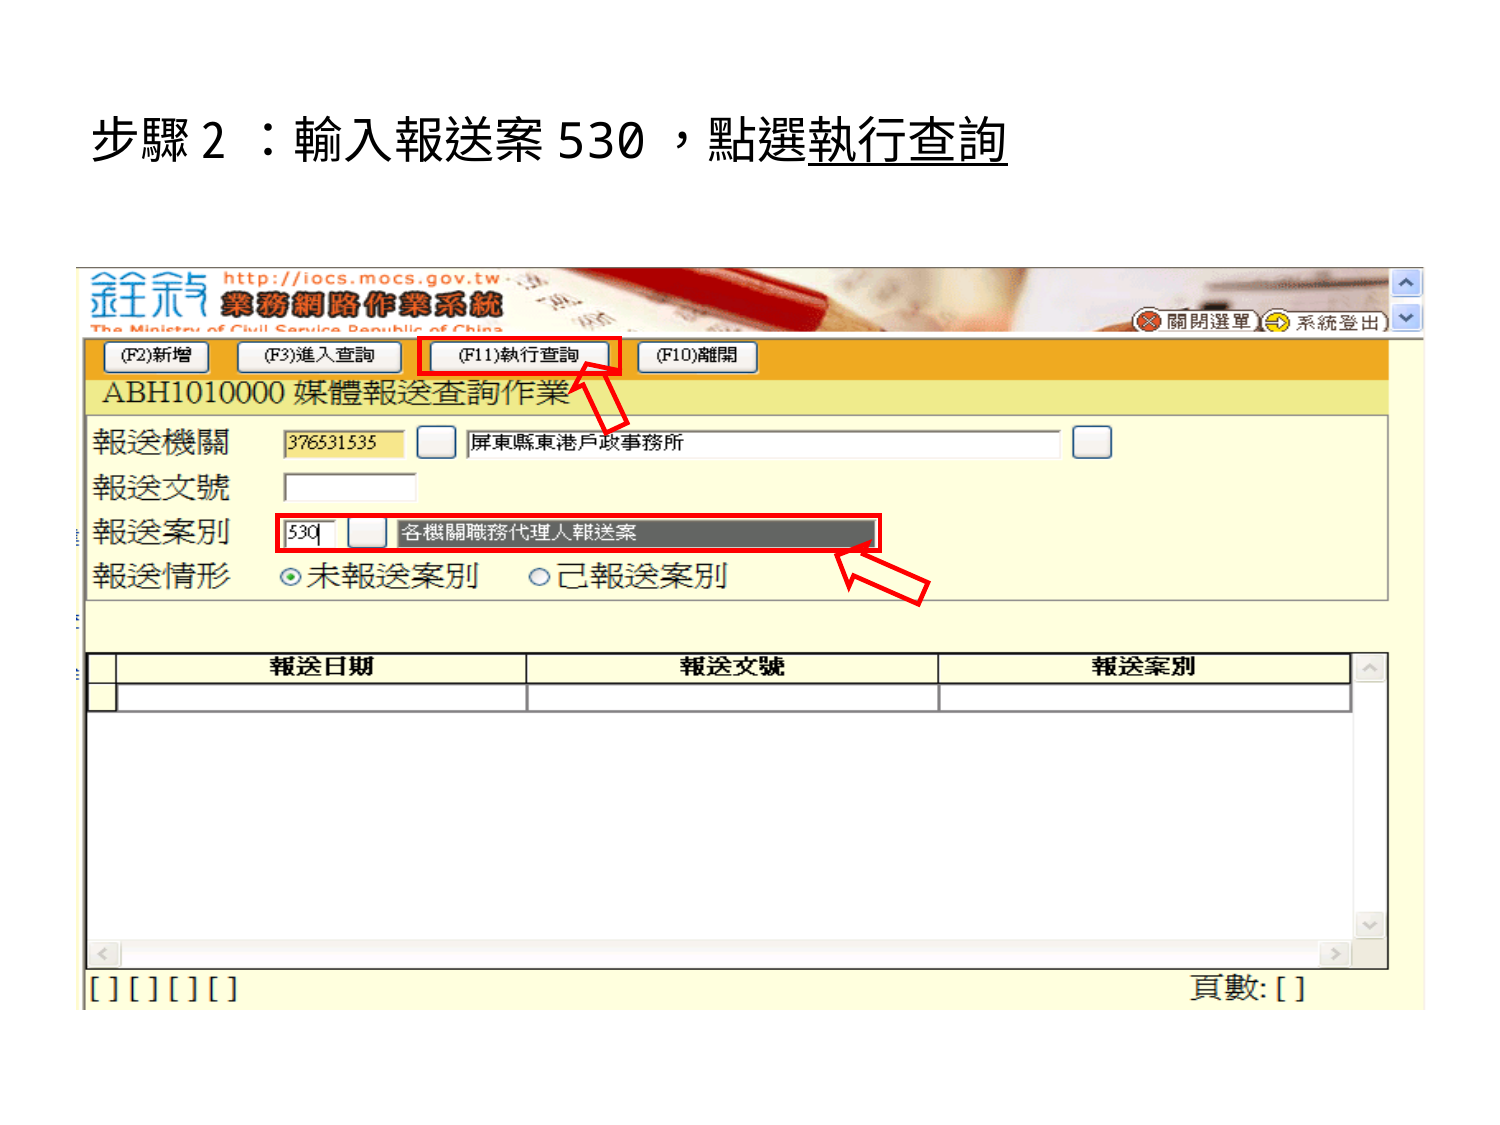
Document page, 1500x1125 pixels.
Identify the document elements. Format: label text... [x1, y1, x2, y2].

text_box [277, 515, 928, 605]
text_box [419, 338, 628, 433]
picture [76, 267, 1427, 1010]
title 步驟2：輸入報送案530，點選執行查詢 [75, 45, 1426, 233]
